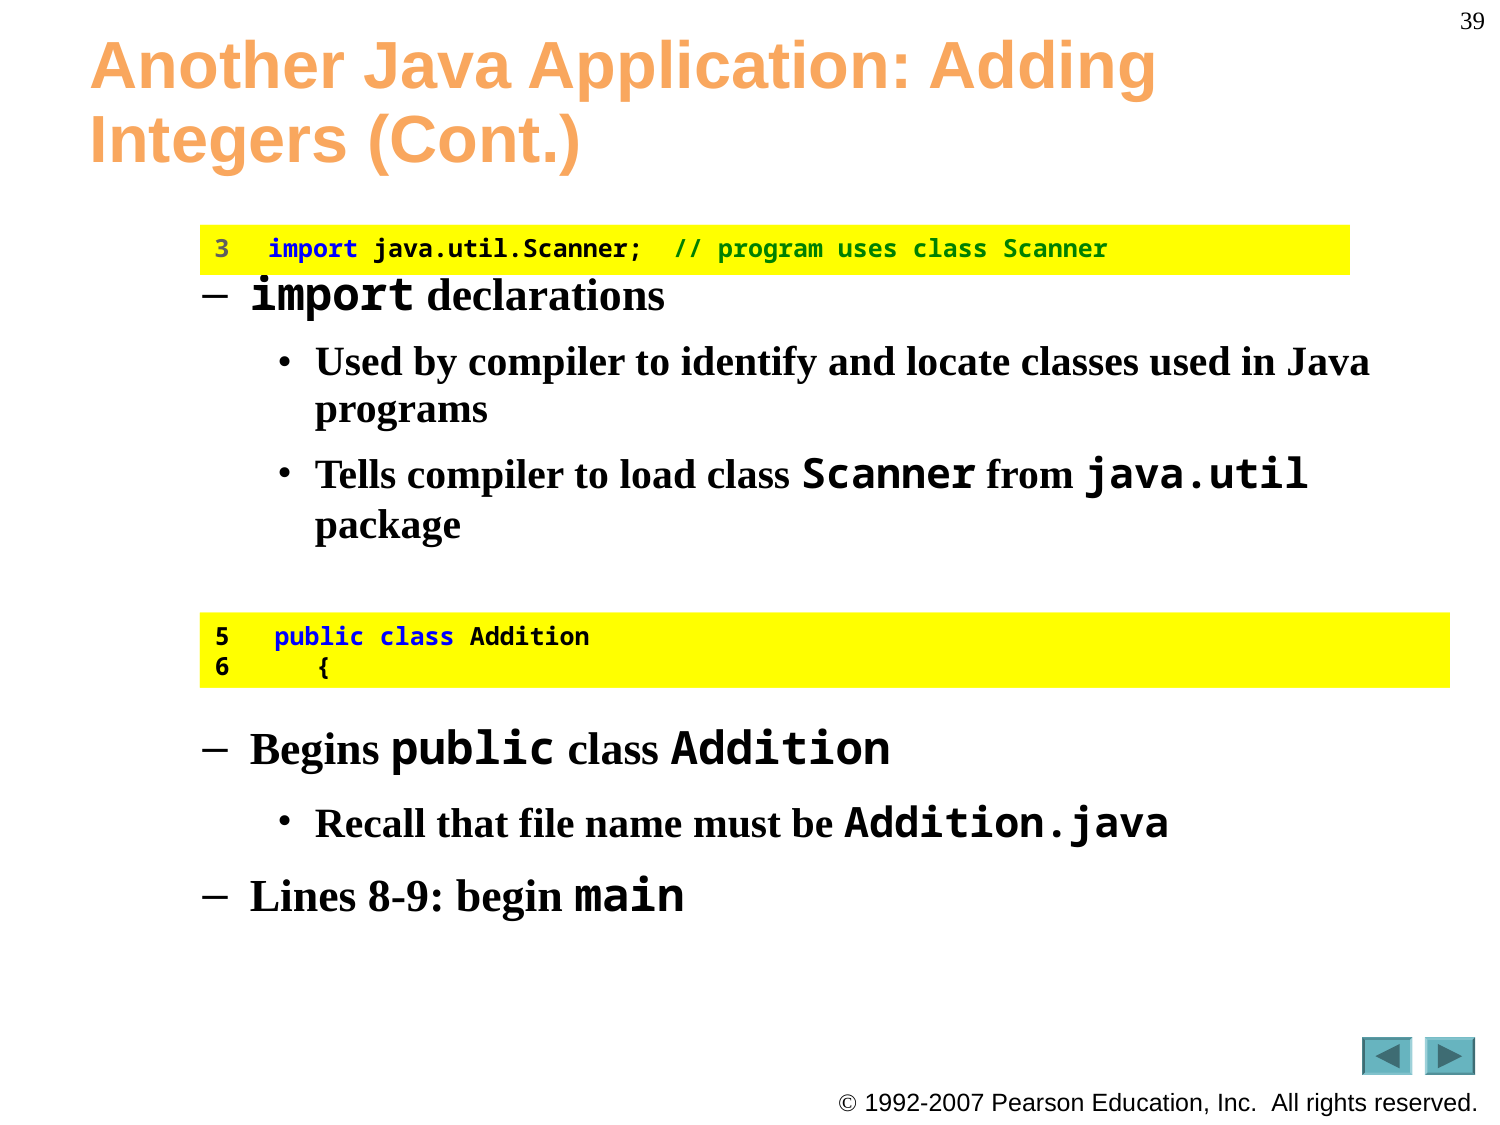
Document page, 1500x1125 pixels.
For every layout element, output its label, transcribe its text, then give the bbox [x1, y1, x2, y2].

title Another Java Application: Adding Integers (Cont.) [75, 12, 1426, 201]
text_box 5 public class Addition 6 { [199, 612, 1450, 688]
text_box 3 import java.util.Scanner; // program uses class Scanner [200, 224, 1350, 275]
list import declarations Used by compiler to identify and locate classes used in Java programs Tells compiler to load class Scanner from java.util package Begins public class Addition Recall that file name must be Addition.java Lines 8-9: begin main [112, 183, 1425, 1125]
